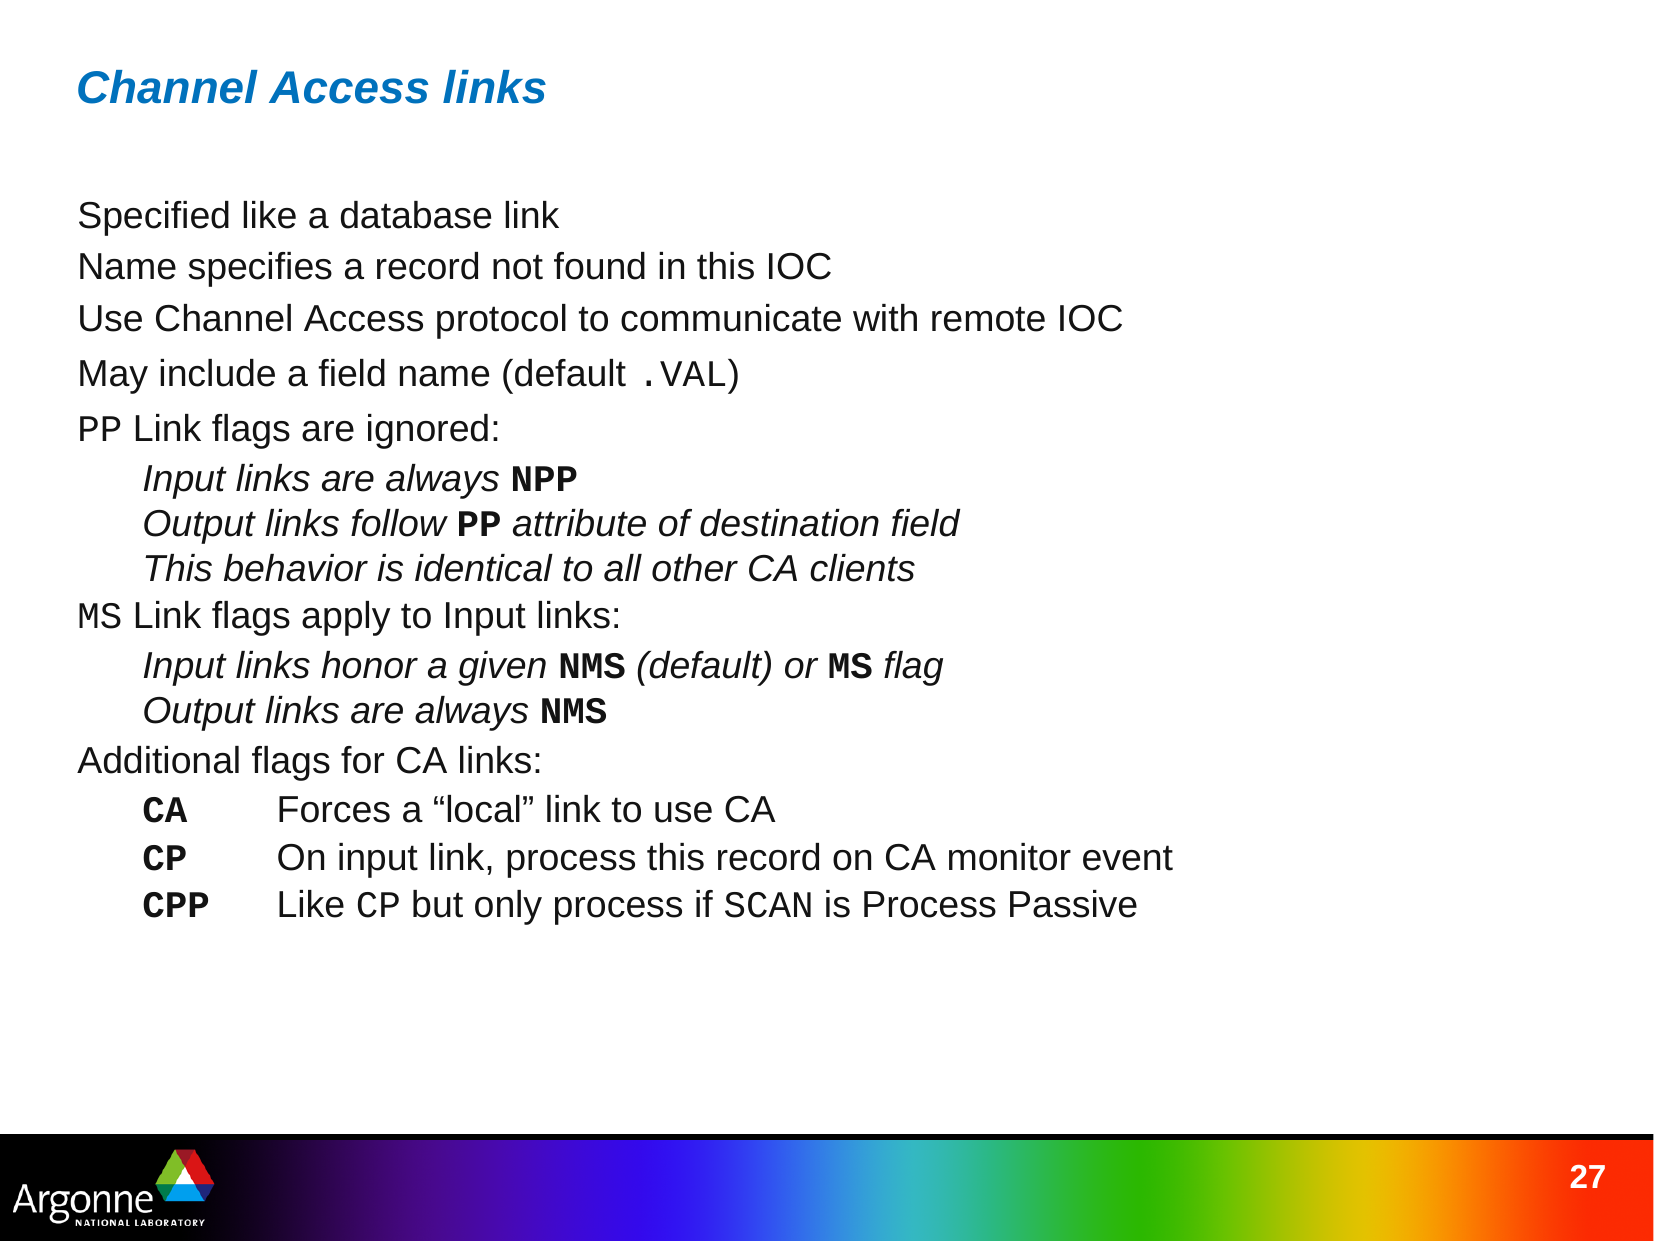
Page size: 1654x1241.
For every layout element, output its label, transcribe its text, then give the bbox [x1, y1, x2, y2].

picture [0, 1134, 1654, 1241]
title Channel Access links [61, 59, 1500, 144]
list Specified like a database link Name specifies a record not found in this IOC Use Channel Access protocol to communicate with remote IOC May include a field name (default .VAL) PP Link flags are ignored: Input links are always NPP Output links follow PP attribute of destination field This behavior is identical to all other CA clients MS Link flags apply to Input links: Input links honor a given NMS (default) or MS flag Output links are always NMS Additional flags for CA links: CA Forces a “local” link to use CA CP On input link, process this record on CA monitor event CPP Like CP but only process if SCAN is Process Passive [62, 187, 1498, 1126]
